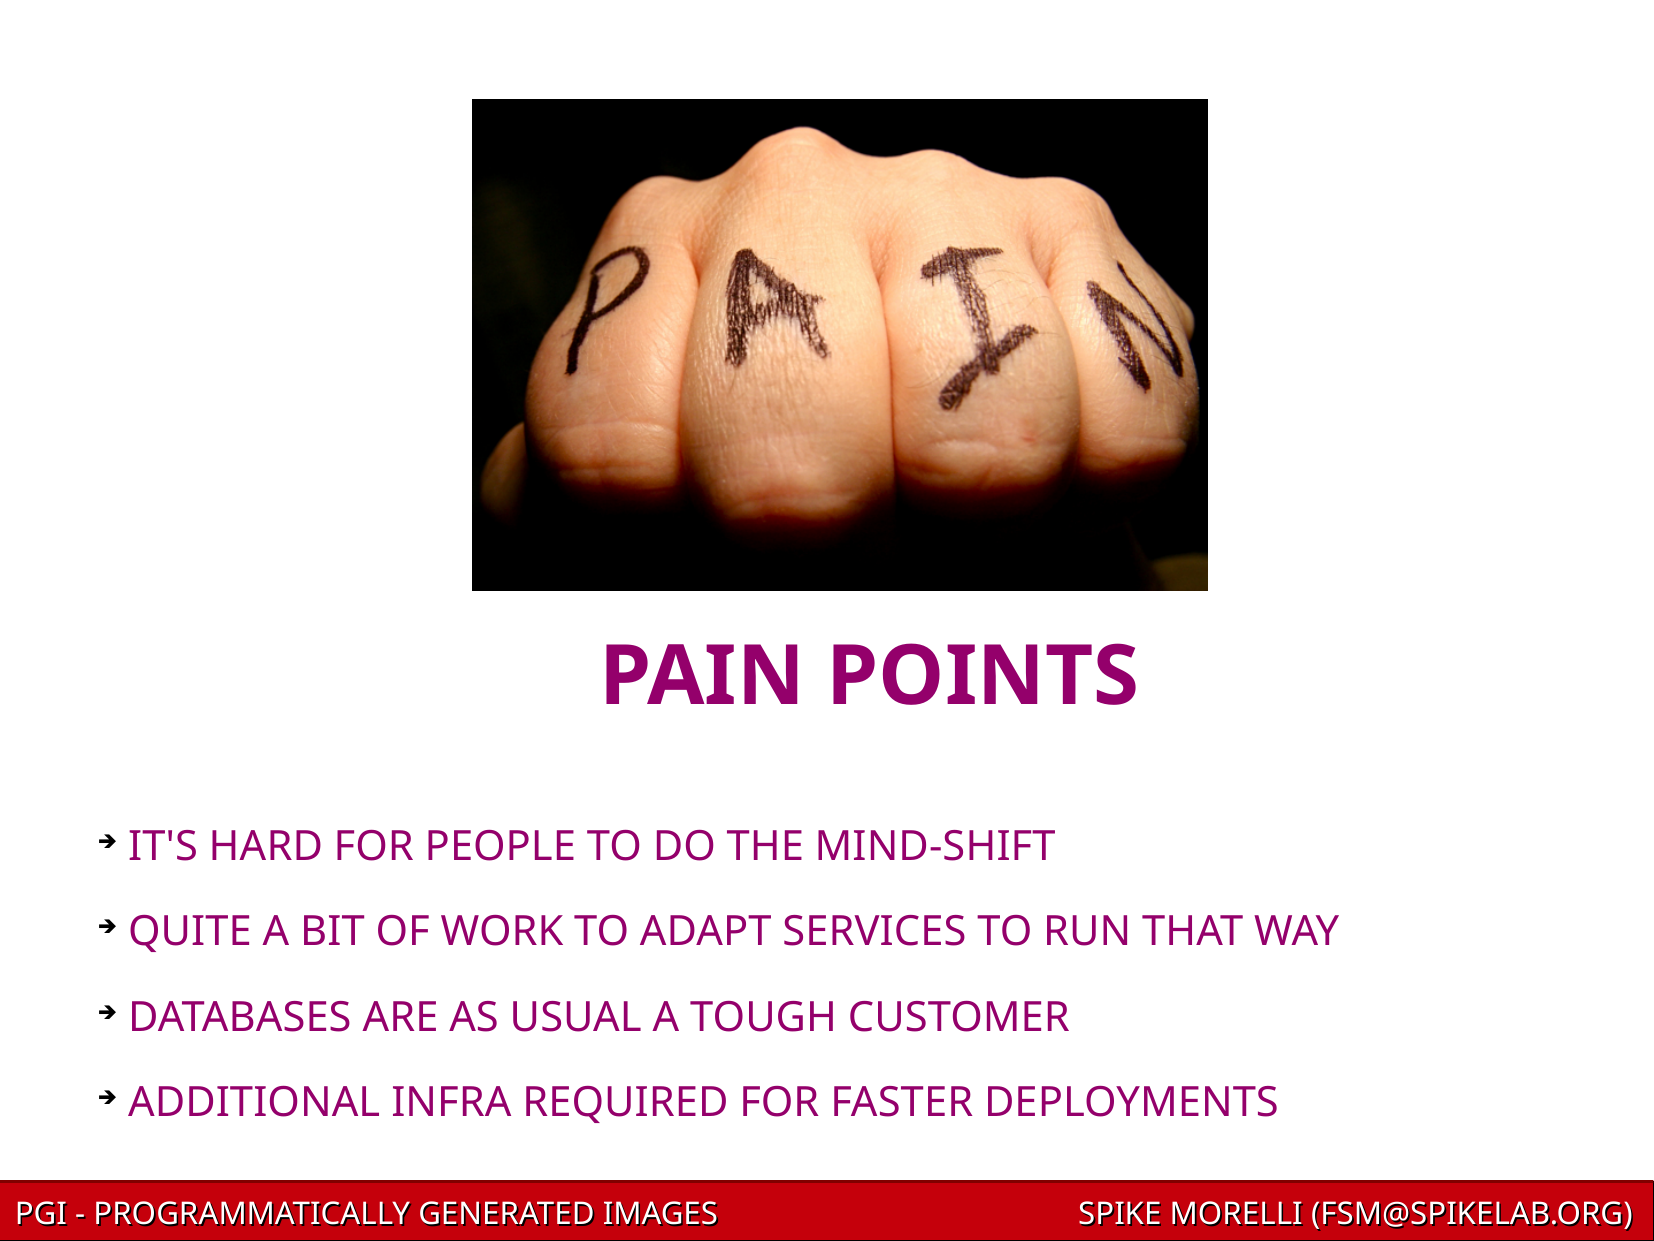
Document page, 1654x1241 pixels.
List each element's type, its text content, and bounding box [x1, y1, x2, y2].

text_box IT'S HARD FOR PEOPLE TO DO THE MIND-SHIFT QUITE A BIT OF WORK TO ADAPT SERVICES TO RUN THAT WAY DATABASES ARE AS USUAL A TOUGH CUSTOMER ADDITIONAL INFRA REQUIRED FOR FASTER DEPLOYMENTS [82, 779, 1619, 1241]
text_box PGI - PROGRAMMATICALLY GENERATED IMAGES [0, 1184, 82, 1235]
text_box SPIKE MORELLI (FSM@SPIKELAB.ORG) [1619, 1184, 1643, 1235]
text_box [1619, 1183, 1654, 1241]
text_box PAIN POINTS [584, 608, 1140, 717]
picture [472, 99, 1208, 591]
text_box [0, 1235, 82, 1241]
